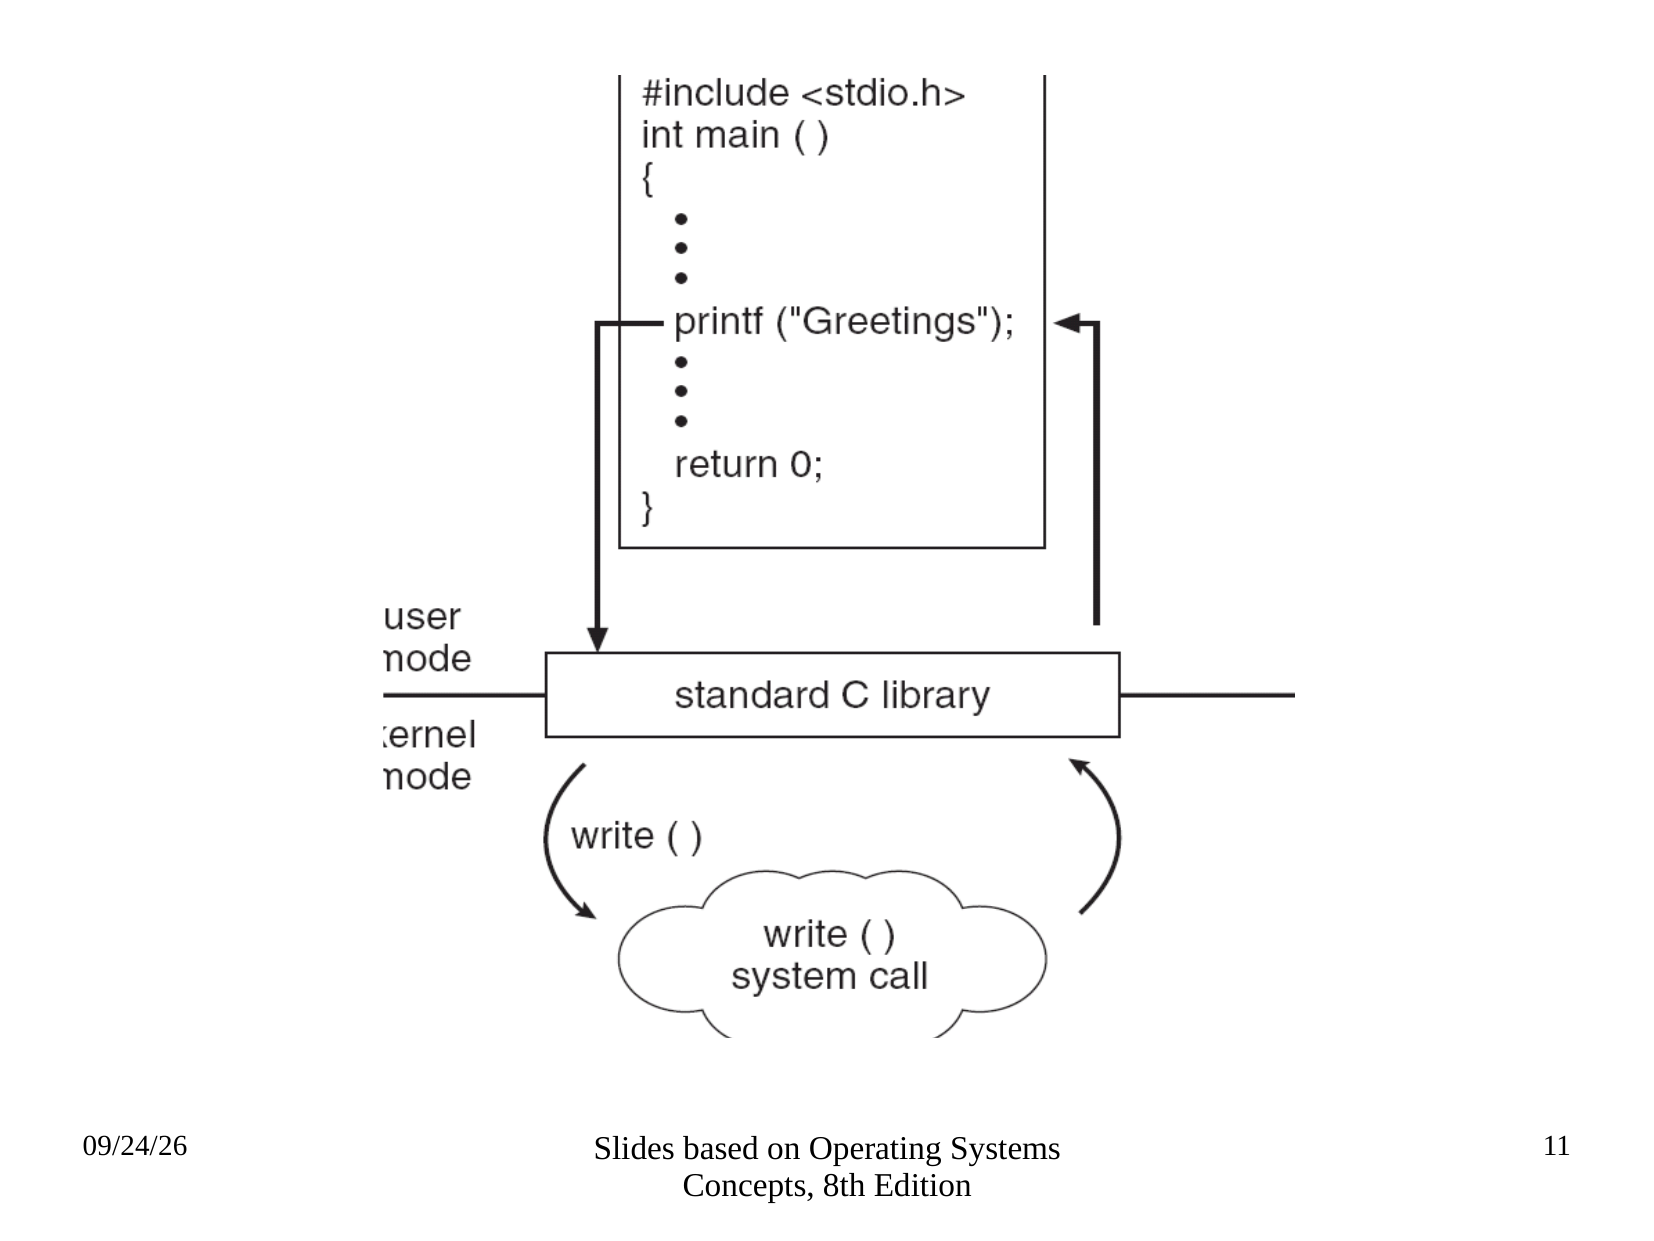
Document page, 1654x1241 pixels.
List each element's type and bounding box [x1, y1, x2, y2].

picture [383, 75, 1296, 1038]
